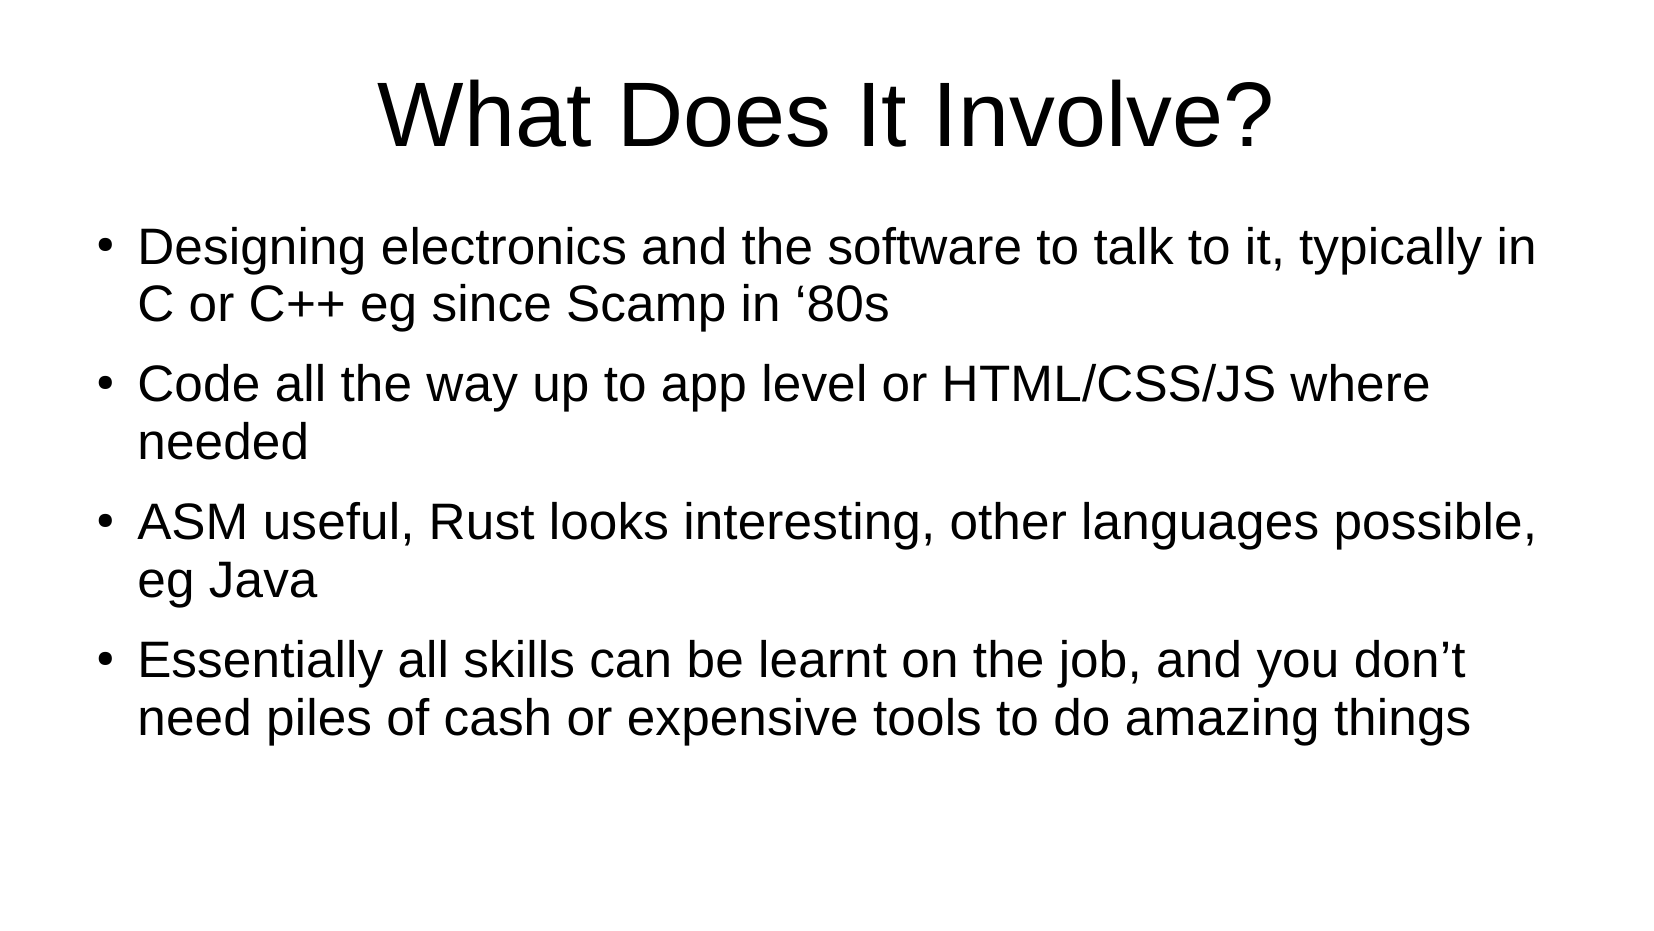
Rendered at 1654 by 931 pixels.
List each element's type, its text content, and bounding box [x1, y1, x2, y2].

title What Does It Involve? [82, 37, 1571, 193]
list Designing electronics and the software to talk to it, typically in C or C++ eg since Scamp in ‘80s Code all the way up to app level or HTML/CSS/JS where needed ASM useful, Rust looks interesting, other languages possible, eg Java Essentially all skills can be learnt on the job, and you don’t need piles of cash or expensive tools to do amazing things [82, 217, 1571, 758]
